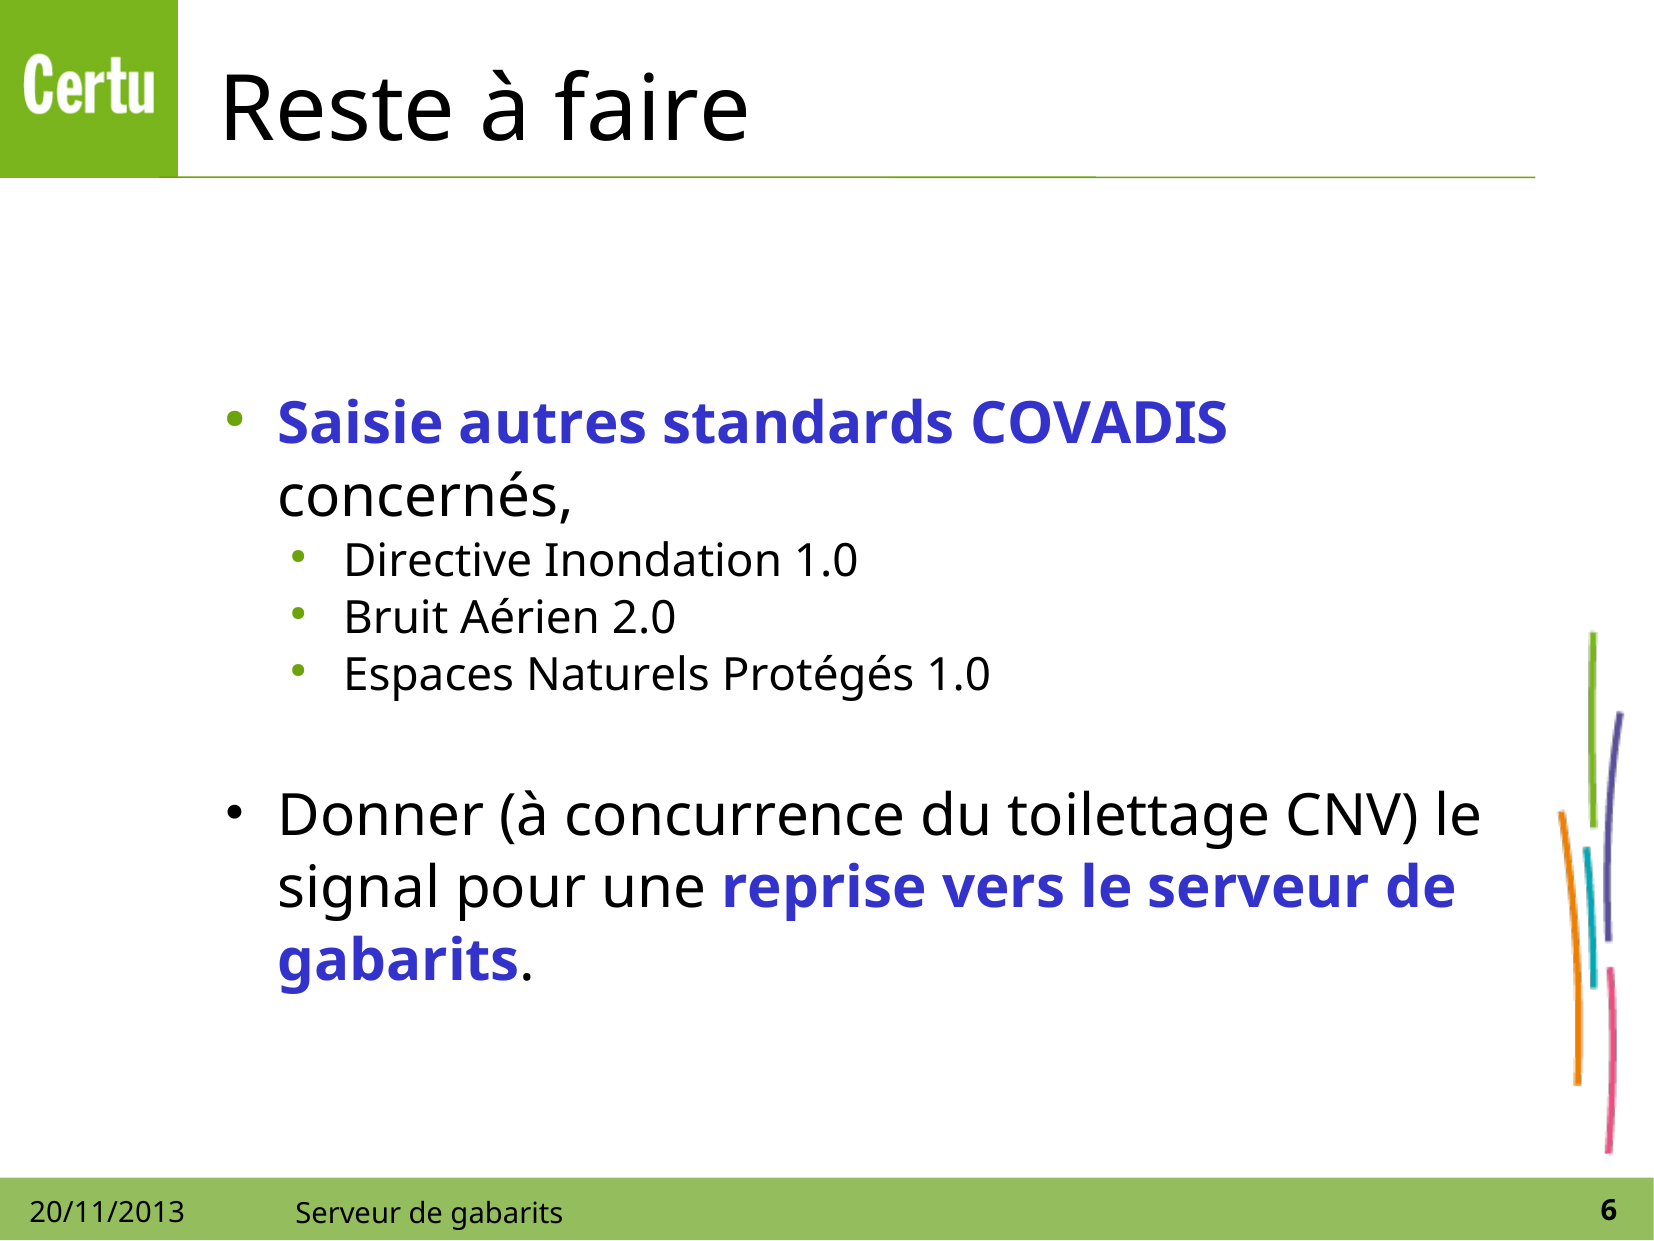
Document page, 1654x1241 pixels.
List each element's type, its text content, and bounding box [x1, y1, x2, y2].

picture [0, 0, 178, 178]
text_box <numéro> [1564, 1180, 1654, 1240]
list Saisie autres standards COVADIS concernés, Directive Inondation 1.0 Bruit Aérien 2.0 Espaces Naturels Protégés 1.0 Donner (à concurrence du toilettage CNV) le signal pour une reprise vers le serveur de gabarits. [206, 295, 1536, 1114]
text_box 20/11/2013 [29, 1180, 266, 1240]
title Reste à faire [218, 43, 1536, 159]
text_box Serveur de gabarits [295, 1192, 1536, 1230]
picture [1535, 620, 1654, 1165]
